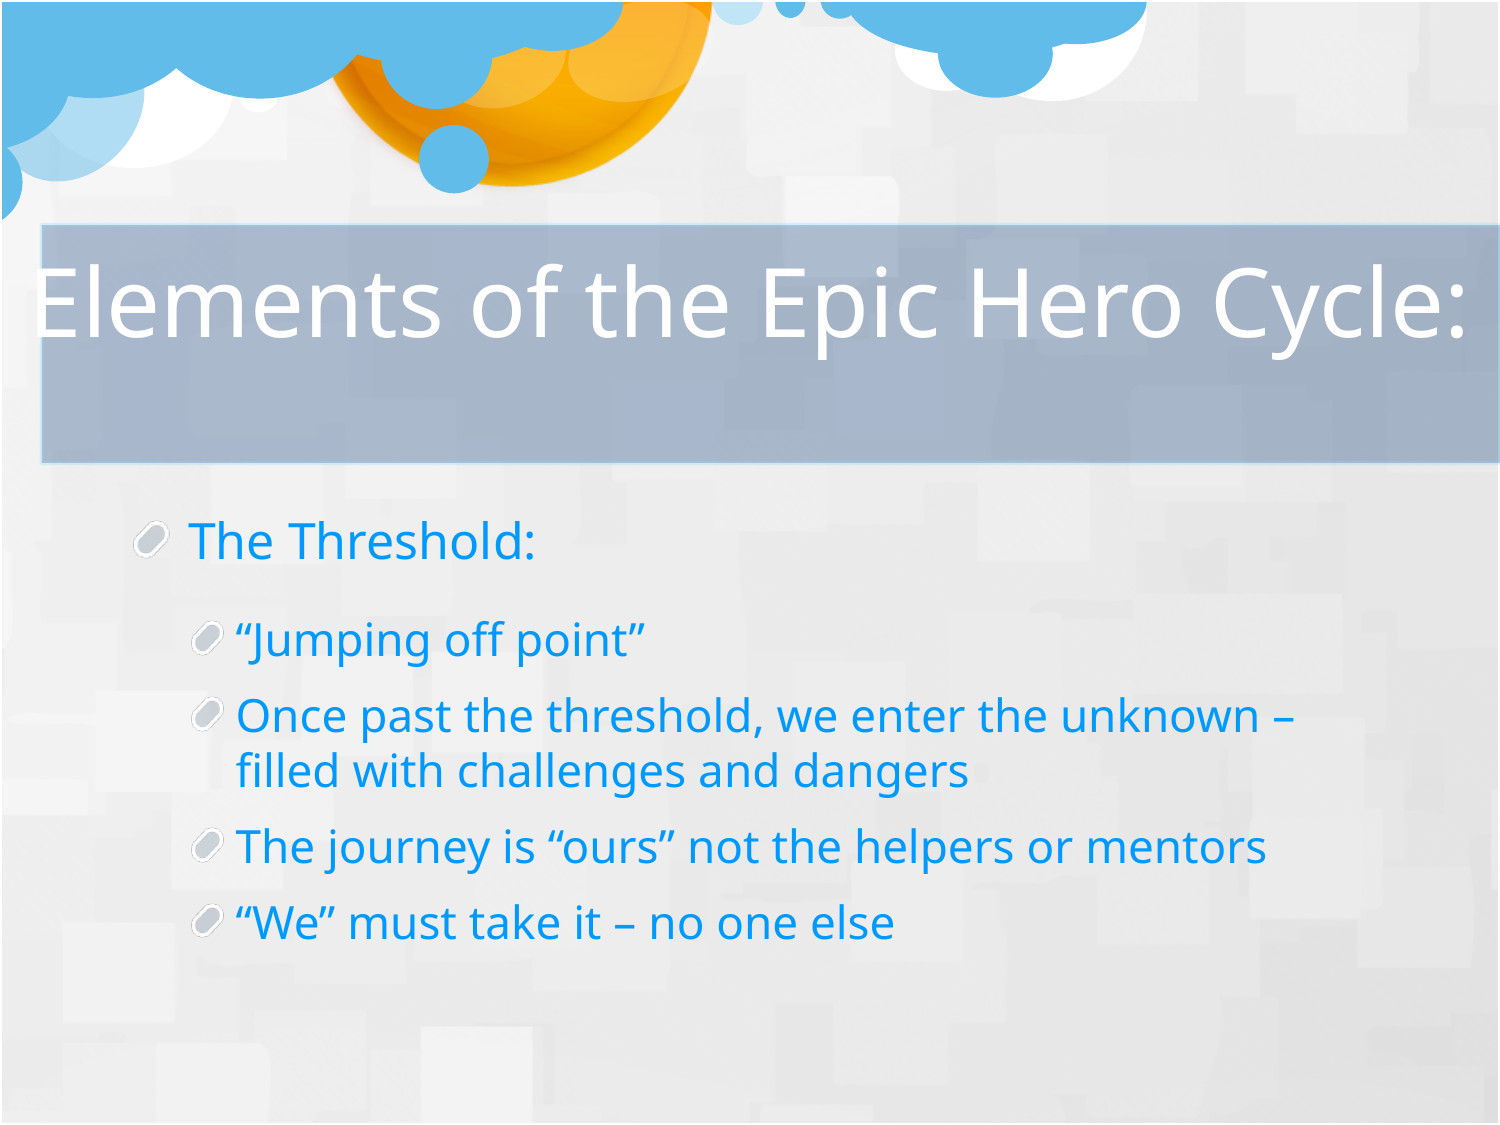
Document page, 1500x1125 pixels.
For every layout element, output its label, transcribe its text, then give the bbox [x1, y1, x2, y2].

picture [2, 2, 1498, 224]
title Elements of the Epic Hero Cycle: [0, 224, 1500, 463]
picture [2, 463, 1498, 1123]
list The Threshold: “Jumping off point” Once past the threshold, we enter the unknown – filled with challenges and dangers The journey is “ours” not the helpers or mentors “We” must take it – no one else [116, 494, 1383, 1050]
